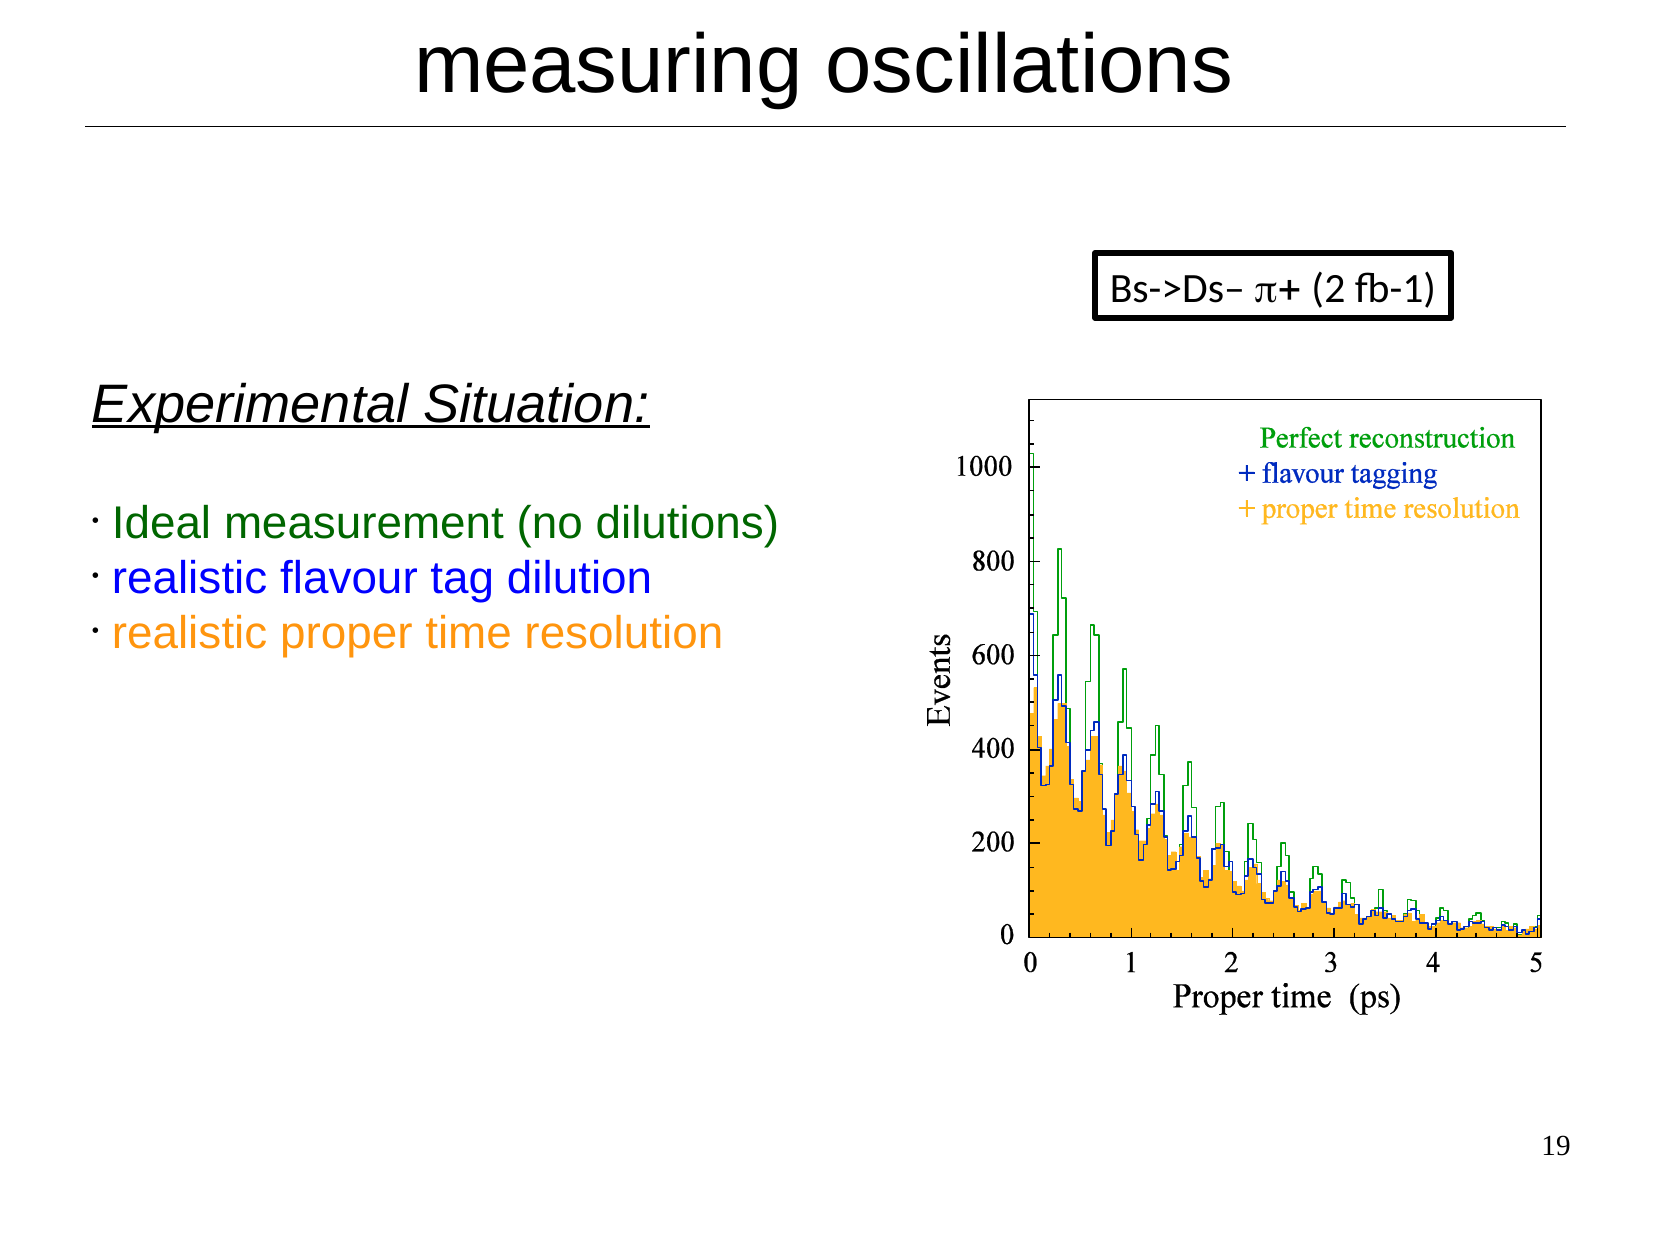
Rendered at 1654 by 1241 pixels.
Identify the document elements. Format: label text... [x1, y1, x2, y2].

picture [885, 354, 1595, 1038]
title measuring oscillations [79, 5, 1568, 121]
text_box Experimental Situation: Ideal measurement (no dilutions) realistic flavour tag dilution realistic proper time resolution [77, 360, 867, 721]
text_box Bs->Ds– p+ (2 fb-1) [1095, 252, 1452, 318]
